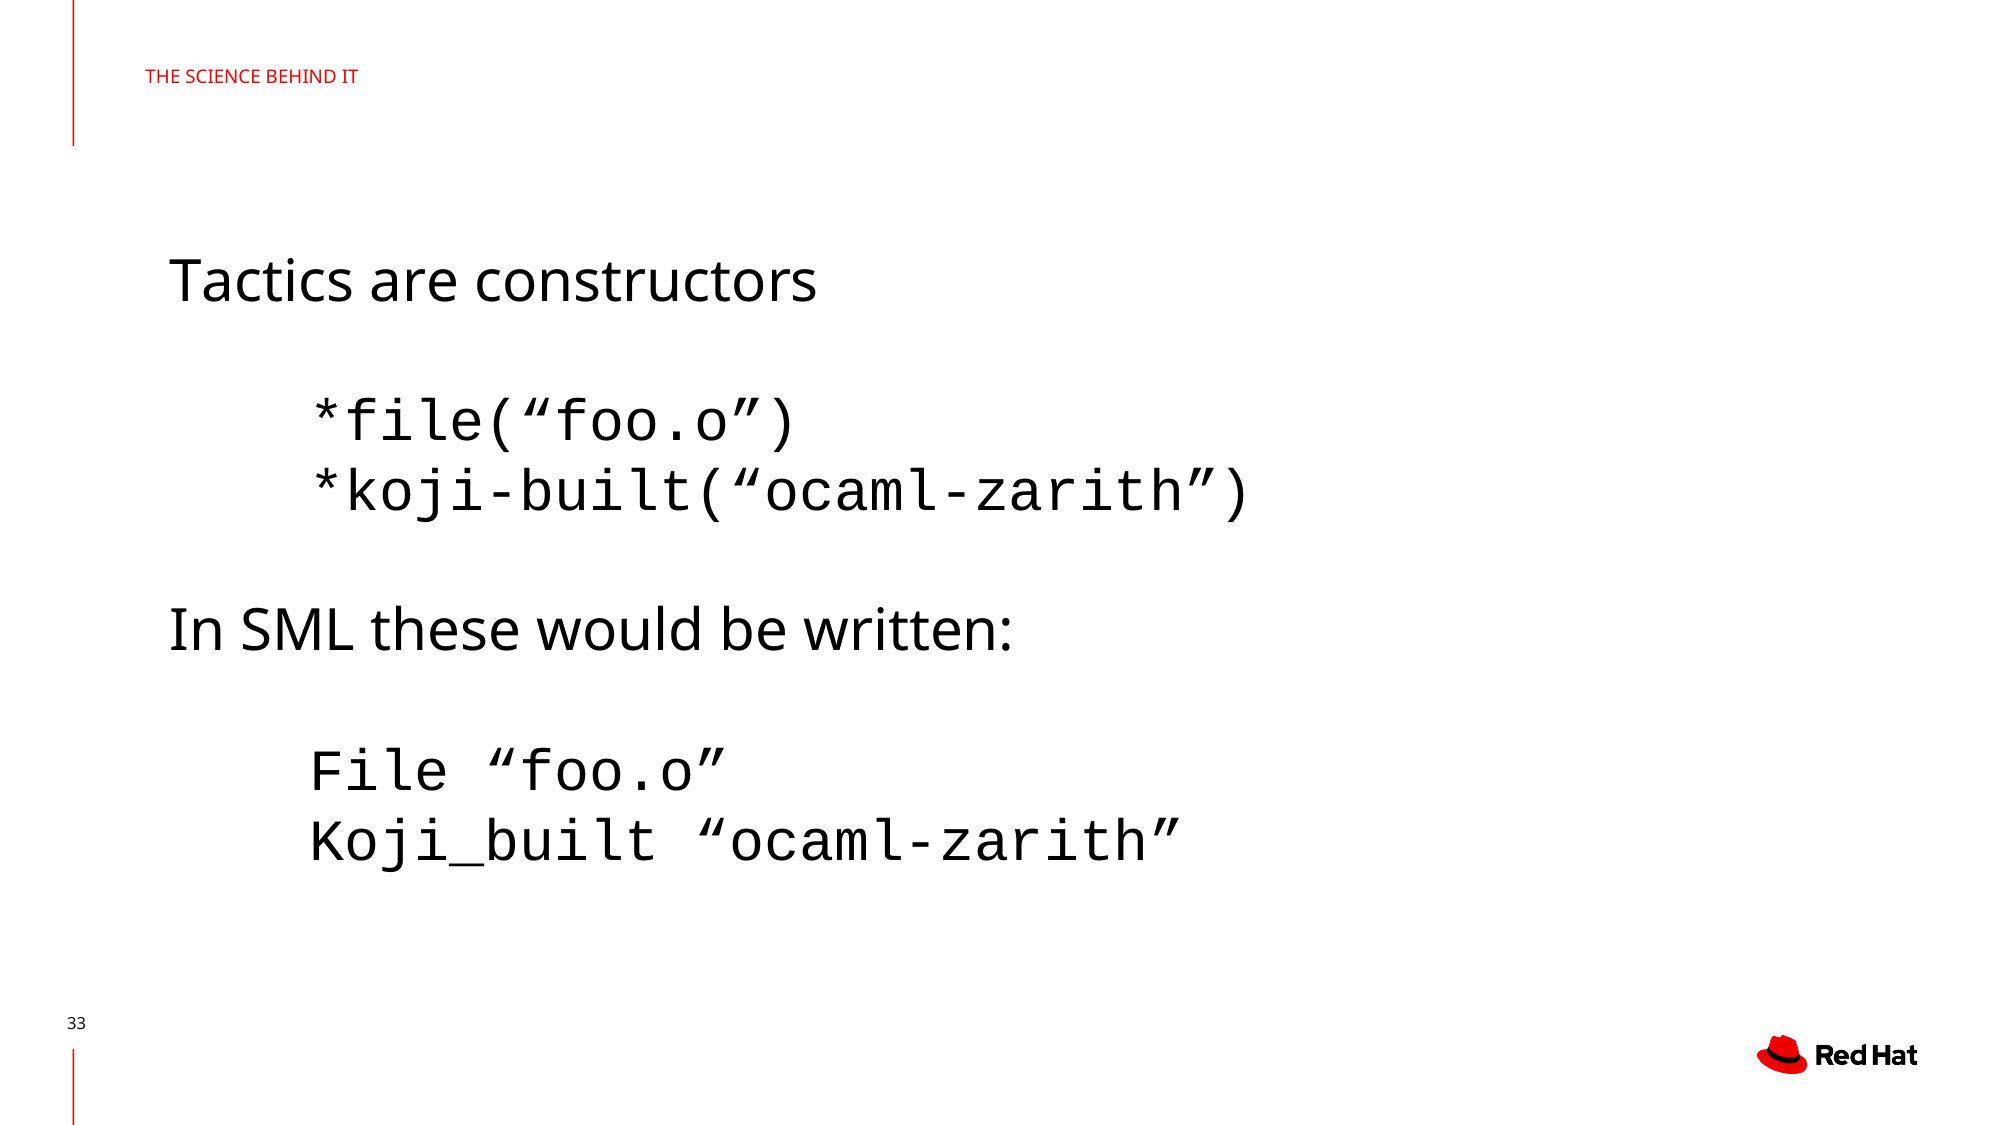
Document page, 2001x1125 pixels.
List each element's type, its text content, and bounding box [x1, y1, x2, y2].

text_box THE SCIENCE BEHIND IT [73, 9, 918, 144]
picture [1757, 1035, 1918, 1074]
text_box Tactics are constructors *file(“foo.o”) *koji-built(“ocaml-zarith”) In SML these would be written: File “foo.o” Koji_built “ocaml-zarith” [154, 235, 1807, 880]
